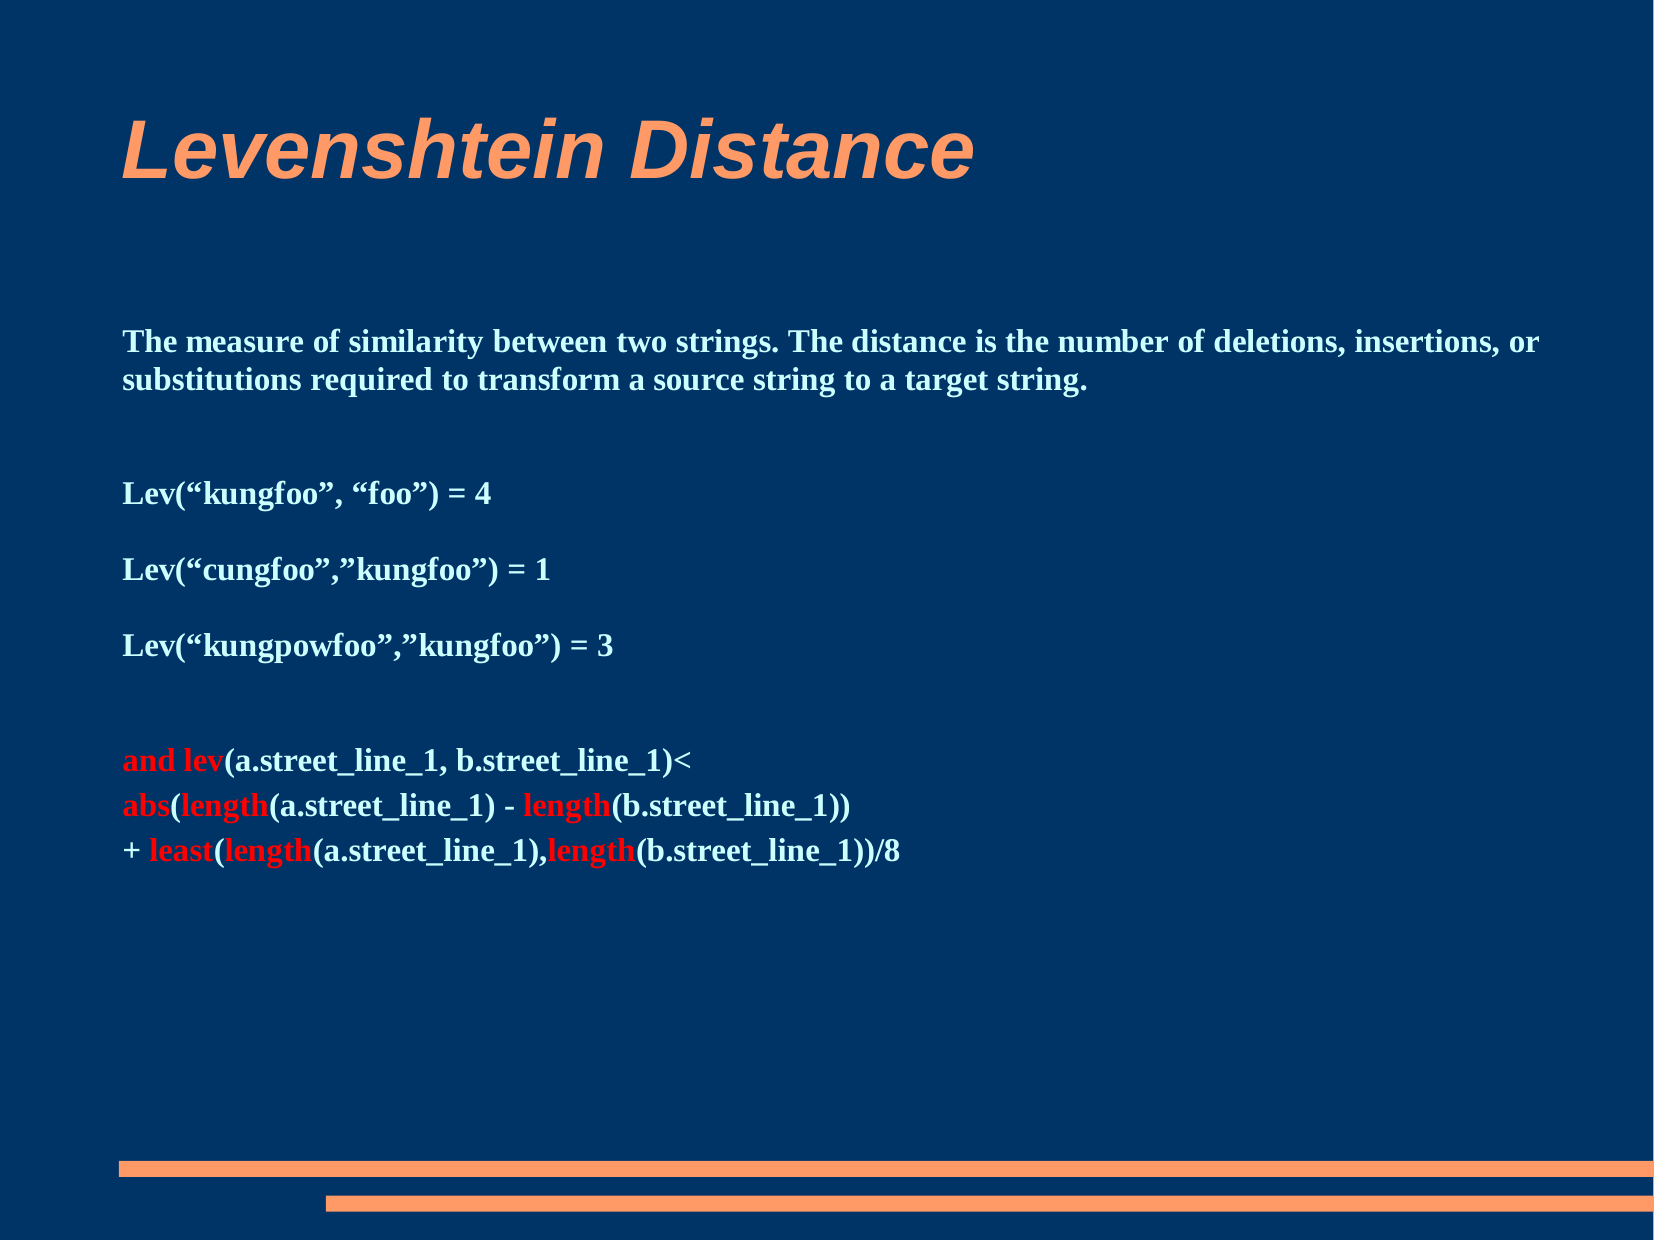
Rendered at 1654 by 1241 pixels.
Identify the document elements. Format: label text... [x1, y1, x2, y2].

title Levenshtein Distance [121, 46, 1534, 254]
chart [121, 322, 1560, 1132]
